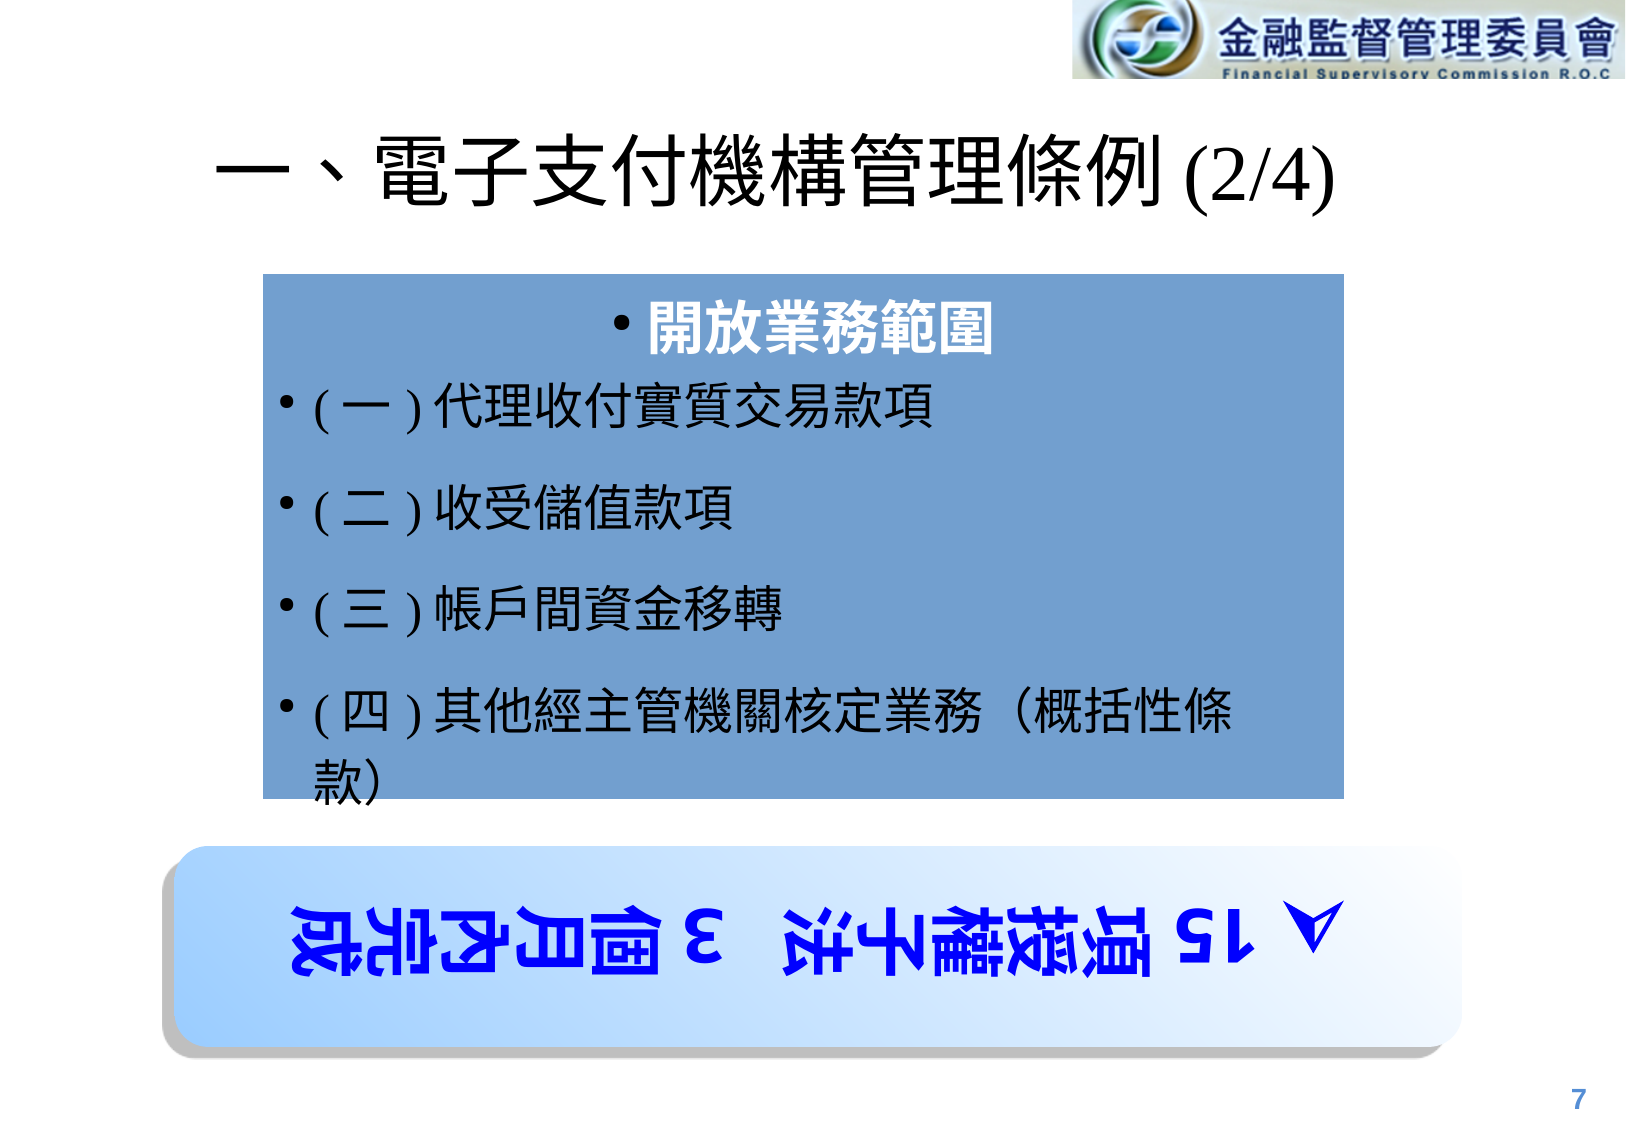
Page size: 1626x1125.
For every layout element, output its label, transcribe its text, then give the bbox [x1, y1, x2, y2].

text_box  15項授權子法 3個月內完成 [174, 846, 1463, 1047]
table_cell (二)收受儲值款項 [263, 461, 1344, 562]
table_header 開放業務範圍 [263, 274, 1344, 359]
text_box 一、電子支付機構管理條例(2/4) [198, 114, 1439, 224]
text_box 7 [1533, 1071, 1625, 1125]
table_cell (一)代理收付實質交易款項 [263, 359, 1344, 461]
table_cell (三)帳戶間資金移轉 [263, 562, 1344, 664]
table_cell (四)其他經主管機關核定業務（概括性條款） [263, 664, 1344, 799]
